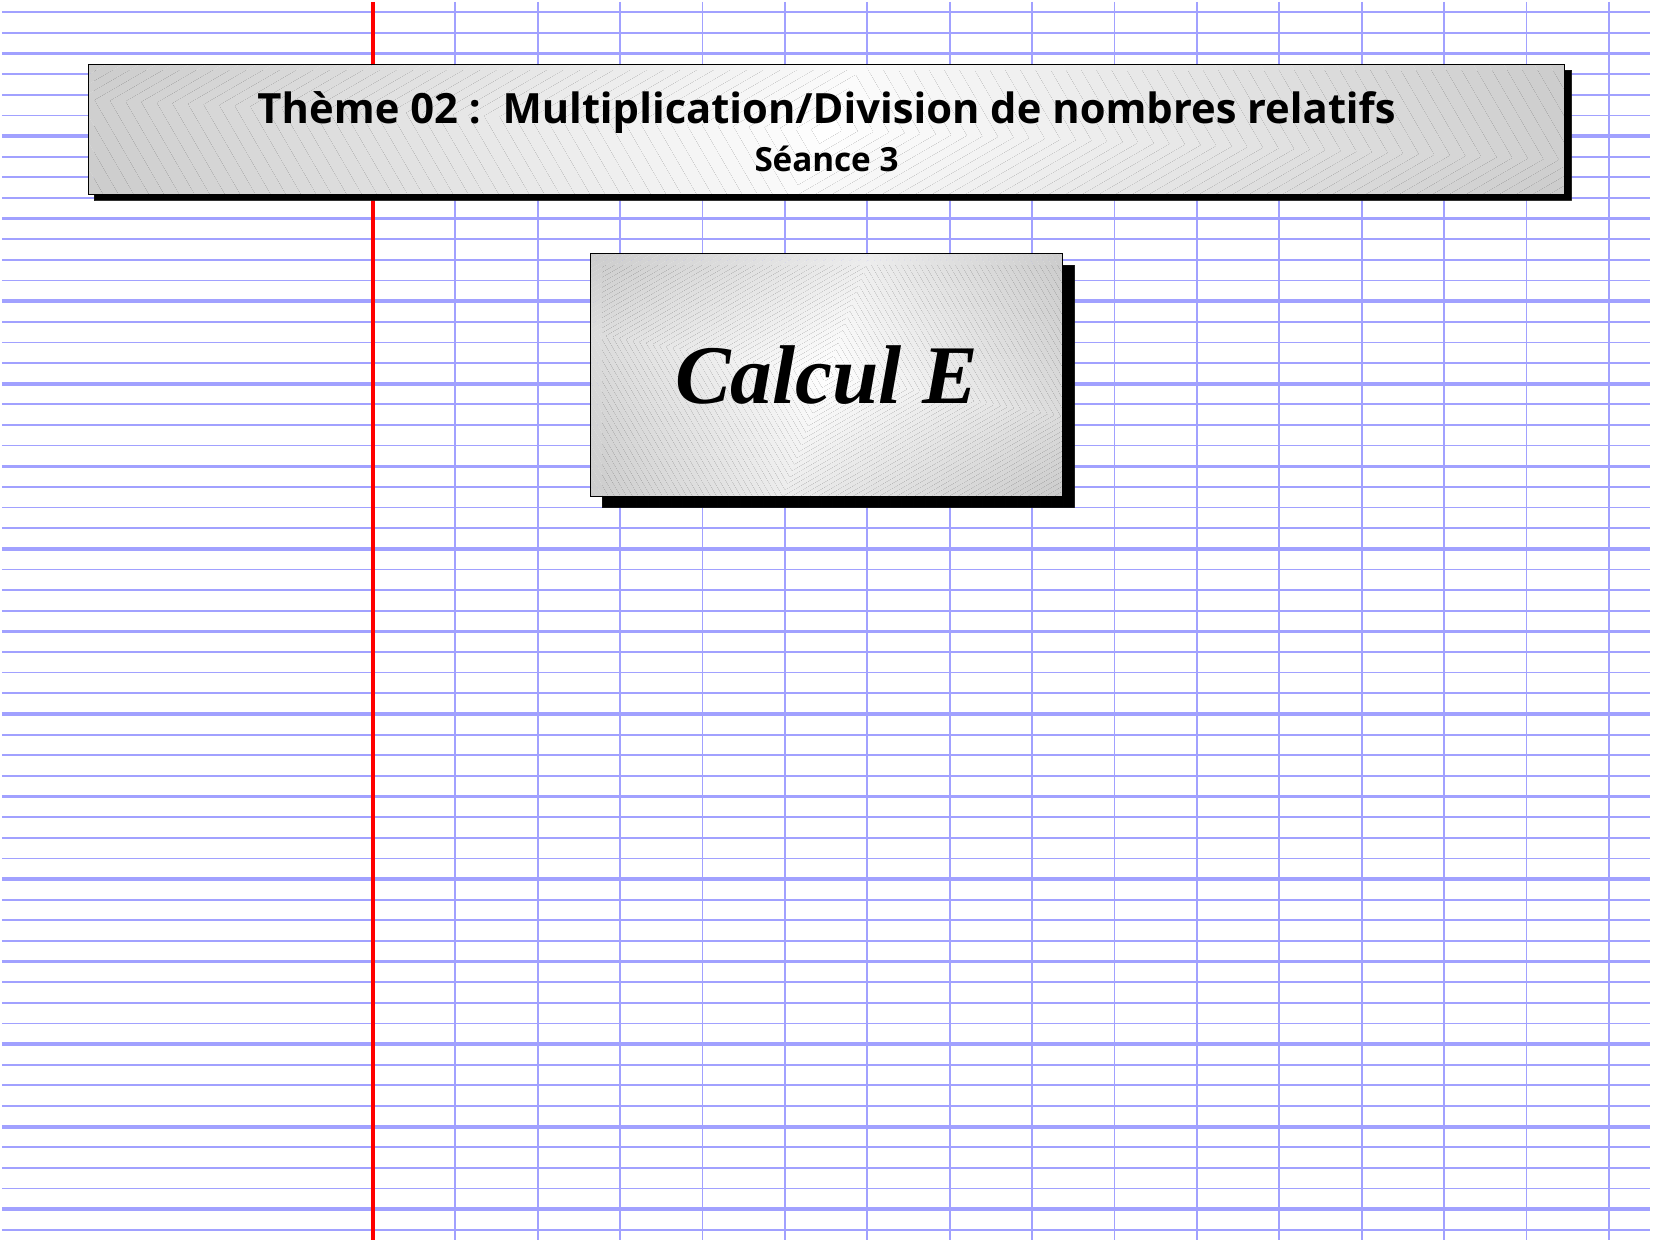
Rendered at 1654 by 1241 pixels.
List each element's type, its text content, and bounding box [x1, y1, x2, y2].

picture [0, 0, 1654, 1241]
text_box Calcul E [590, 253, 1063, 497]
text_box Thème 02 : Multiplication/Division de nombres relatifs Séance 3 [88, 64, 1565, 195]
